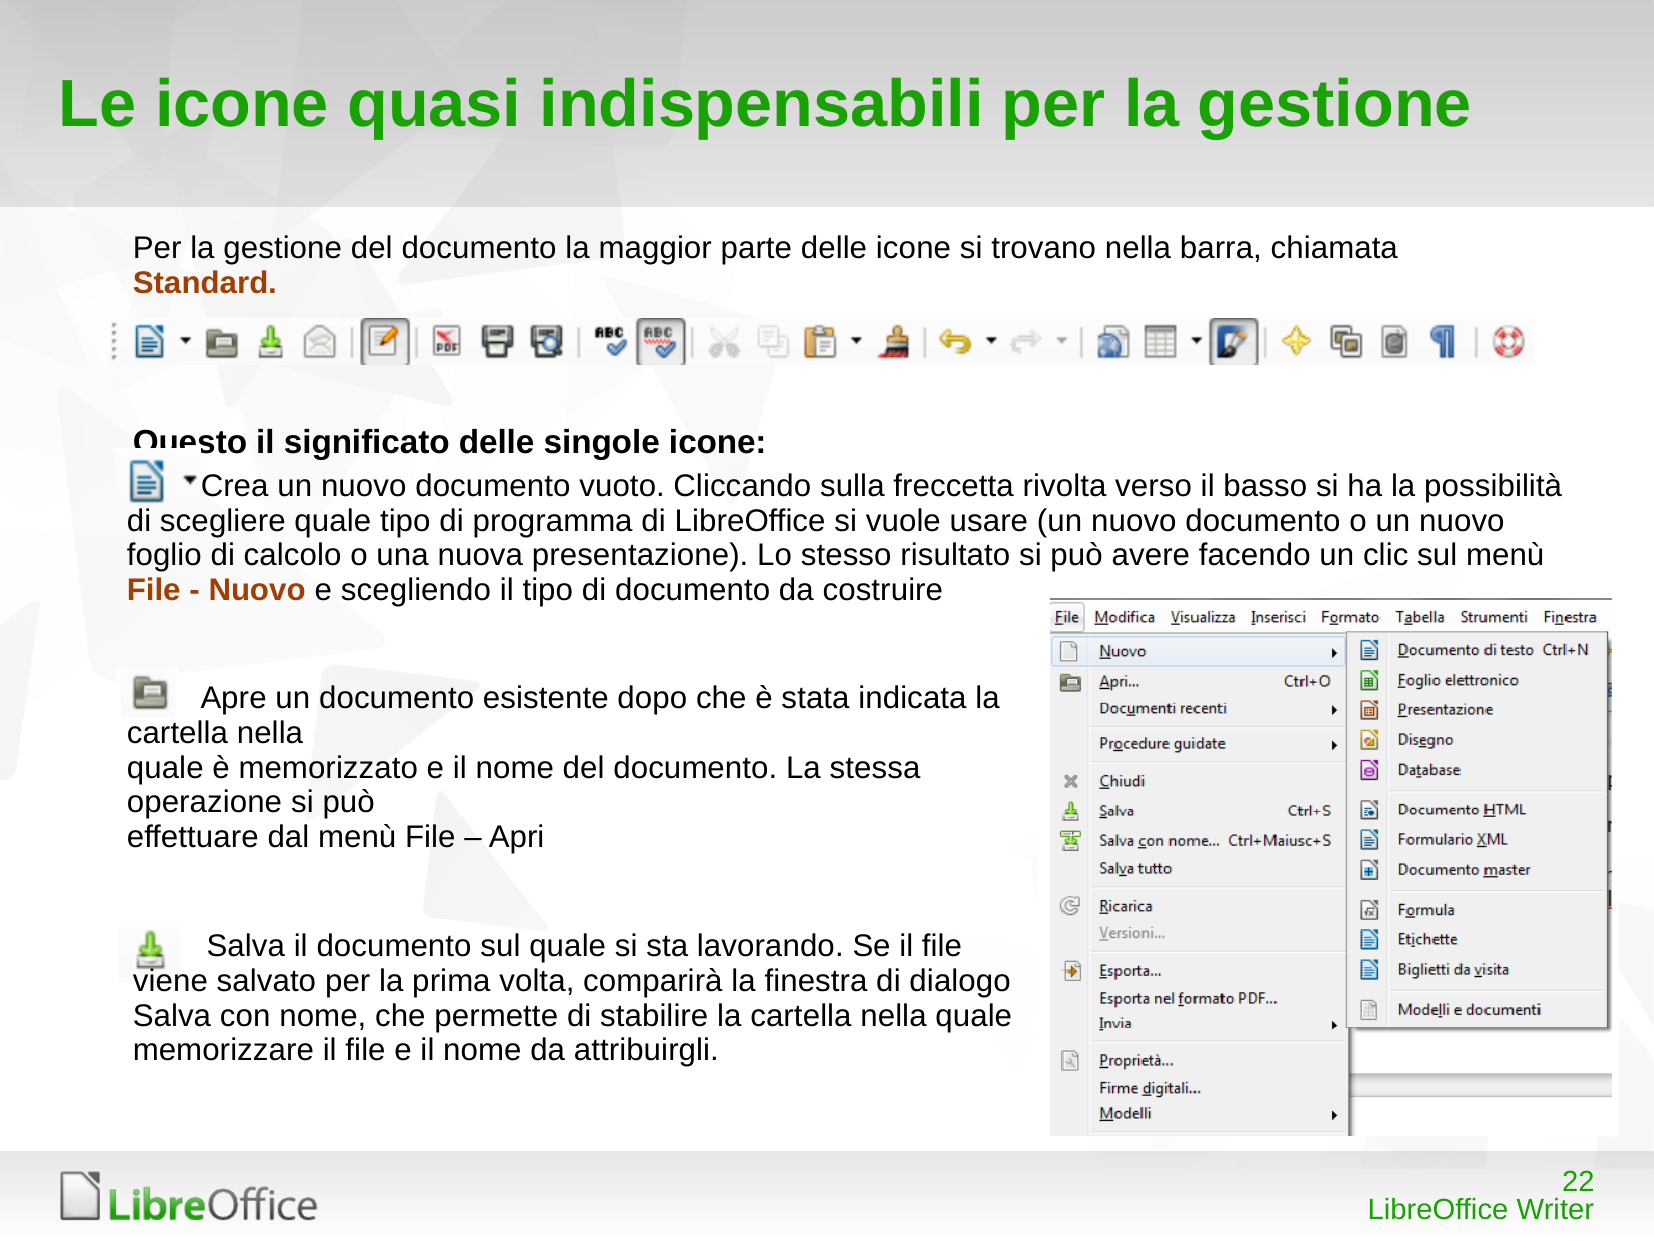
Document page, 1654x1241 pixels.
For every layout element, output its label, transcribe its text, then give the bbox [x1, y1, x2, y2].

picture [41, 1152, 337, 1240]
text_box Crea un nuovo documento vuoto. Cliccando sulla freccetta rivolta verso il basso si ha la possibilità di scegliere quale tipo di programma di LibreOffice si vuole usare (un nuovo documento o un nuovo foglio di calcolo o una nuova presentazione). Lo stesso risultato si può avere facendo un clic sul menù File - Nuovo e scegliendo il tipo di documento da costruire [112, 460, 1601, 617]
text_box Salva il documento sul quale si sta lavorando. Se il file viene salvato per la prima volta, comparirà la finestra di dialogo Salva con nome, che permette di stabilire la cartella nella quale memorizzare il file e il nome da attribuirgli. [118, 921, 1051, 1077]
text_box Questo il significato delle singole icone: [118, 397, 801, 455]
picture [604, 455, 783, 460]
text_box Per la gestione del documento la maggior parte delle icone si trovano nella barra, chiamata Standard. [118, 222, 1512, 318]
picture [915, 548, 1654, 1169]
title Le icone quasi indispensabili per la gestione [59, 29, 1595, 178]
picture [324, 455, 597, 460]
picture [0, 0, 1548, 931]
text_box Apre un documento esistente dopo che è stata indicata la cartella nella quale è memorizzato e il nome del documento. La stessa operazione si può effettuare dal menù File – Apri [112, 673, 1063, 865]
